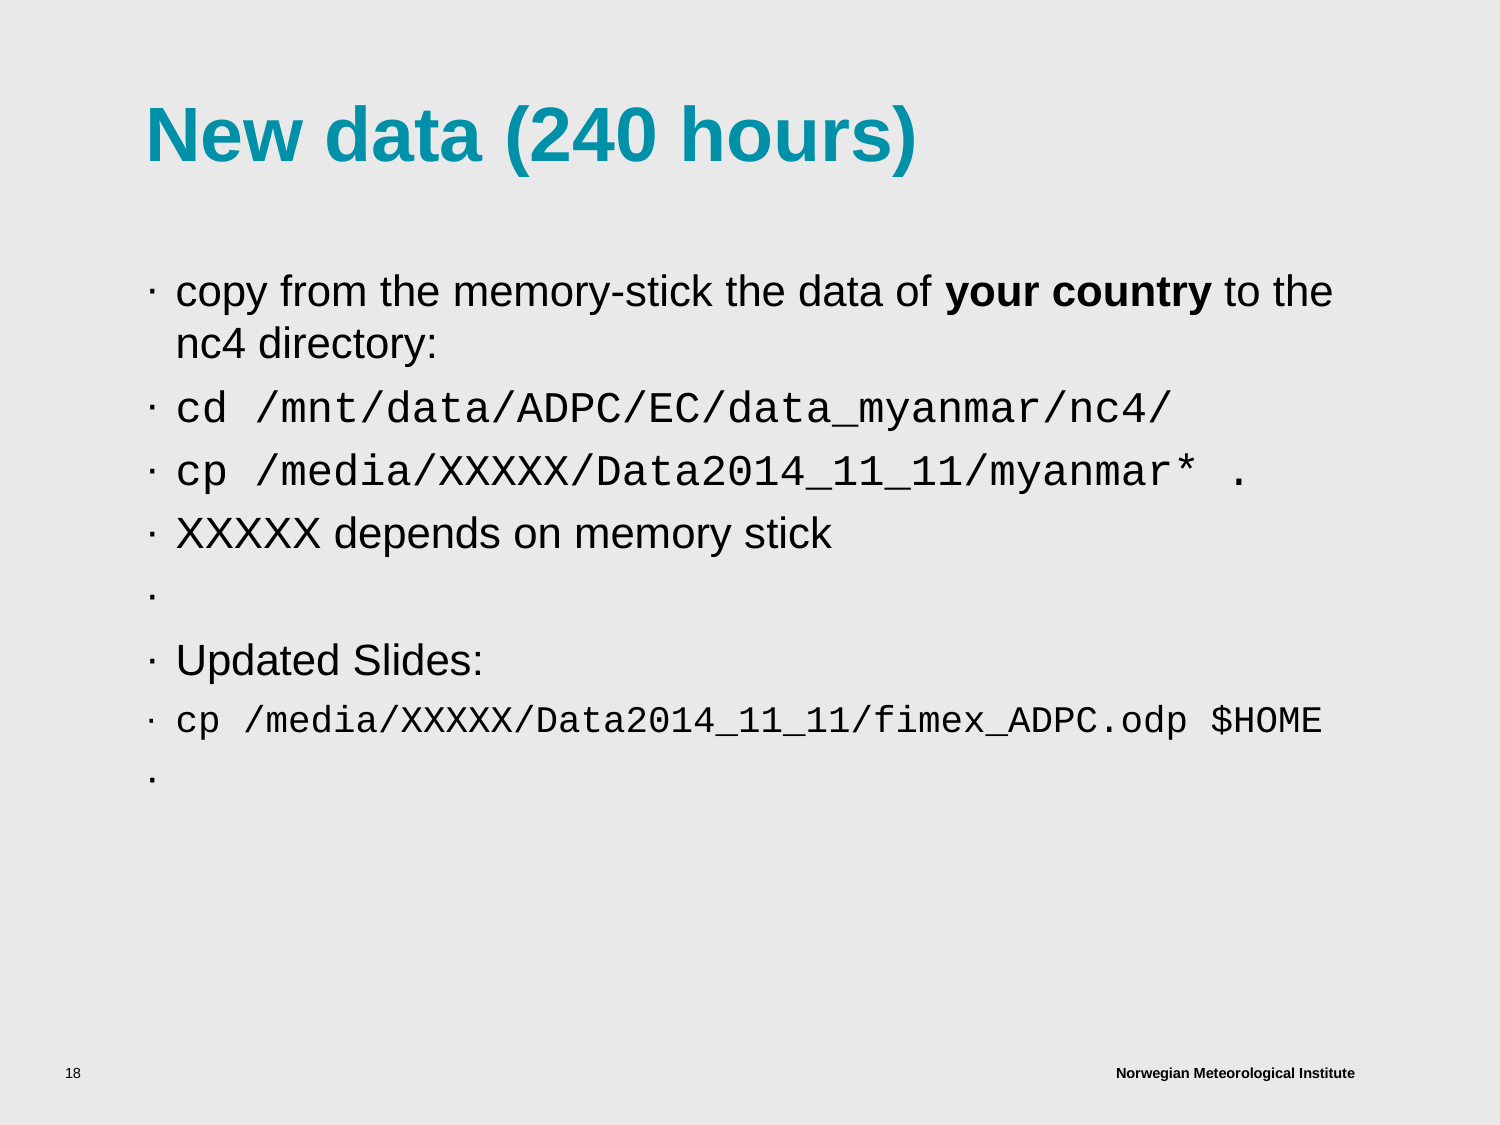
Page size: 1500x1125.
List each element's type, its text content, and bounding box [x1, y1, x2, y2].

title New data (240 hours) [145, 83, 1355, 178]
list copy from the memory-stick the data of your country to the nc4 directory: cd /mnt/data/ADPC/EC/data_myanmar/nc4/ cp /media/XXXXX/Data2014_11_11/myanmar* . XXXXX depends on memory stick Updated Slides: cp /media/XXXXX/Data2014_11_11/fimex_ADPC.odp $HOME [145, 262, 1355, 915]
